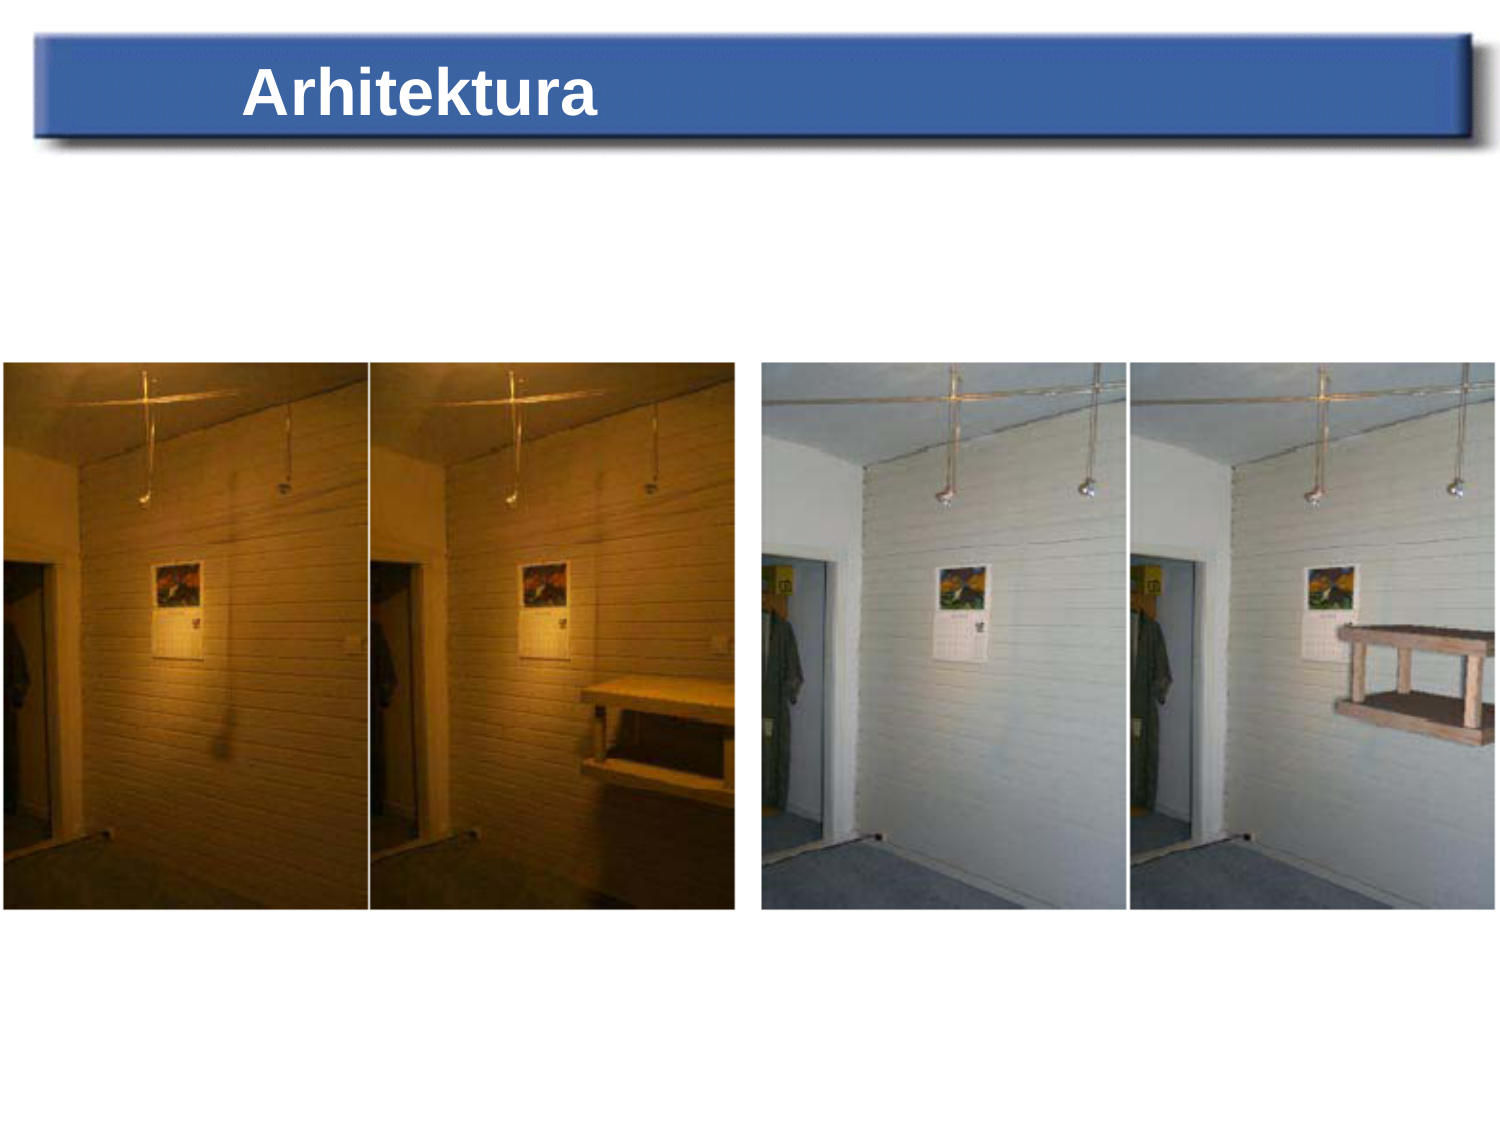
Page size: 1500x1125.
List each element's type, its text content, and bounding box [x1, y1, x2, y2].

picture [0, 361, 1500, 912]
picture [32, 30, 1500, 158]
text_box Arhitektura [227, 41, 613, 137]
